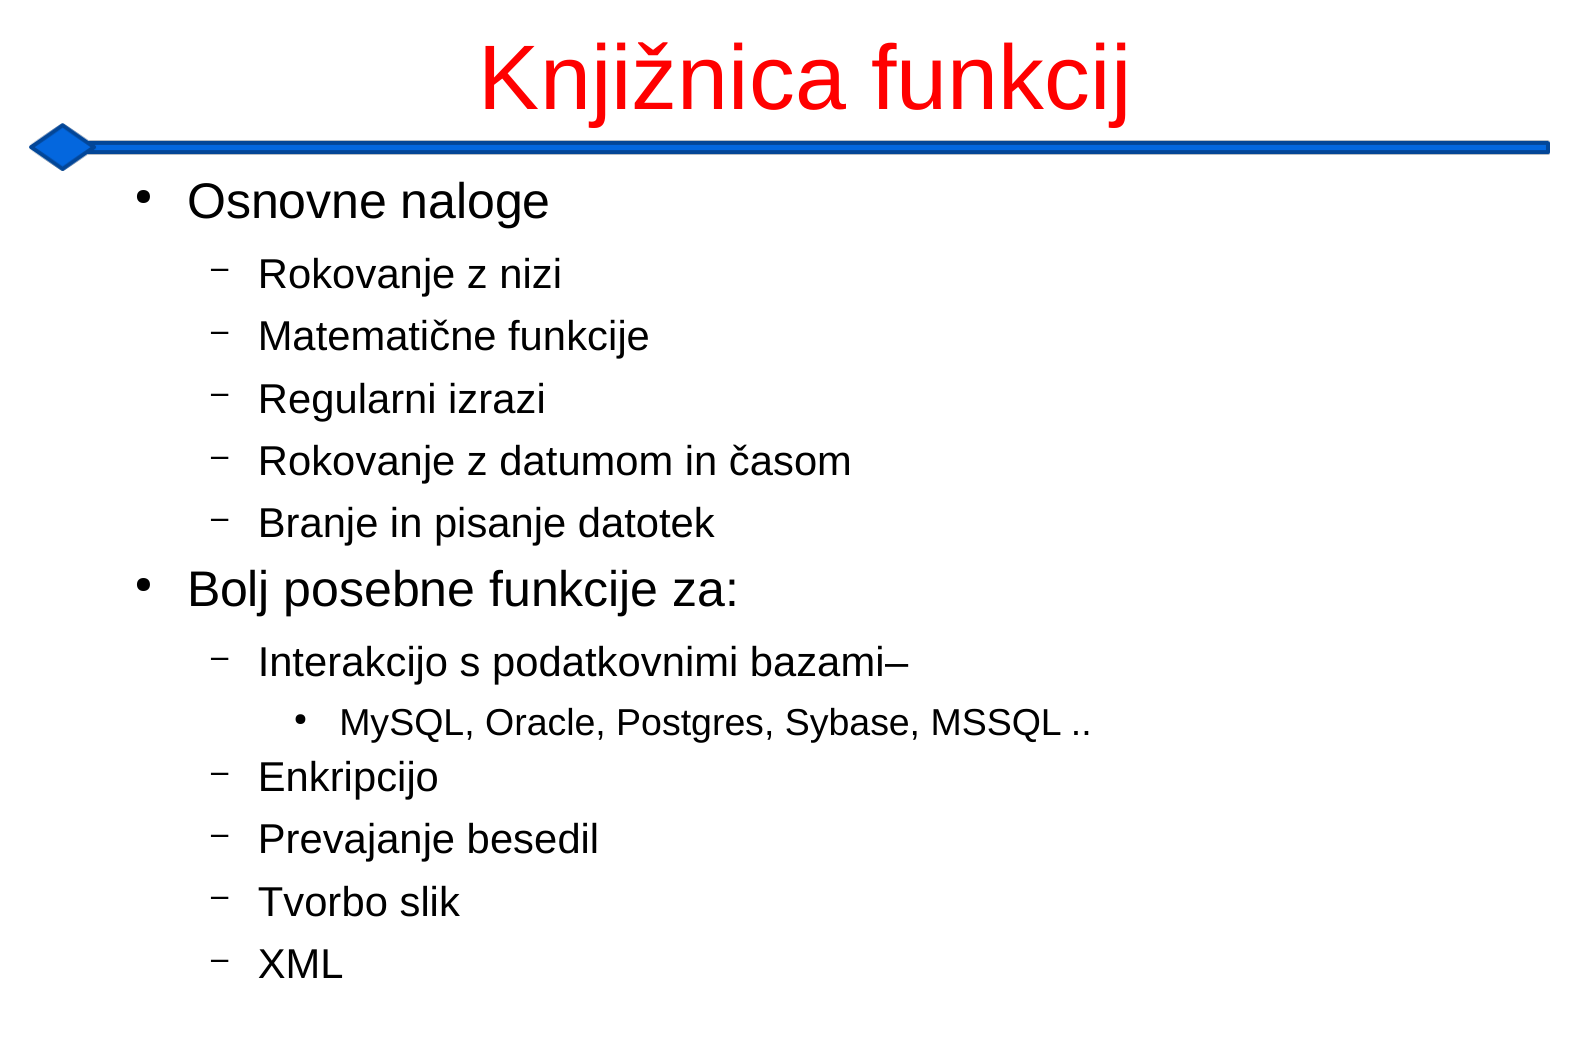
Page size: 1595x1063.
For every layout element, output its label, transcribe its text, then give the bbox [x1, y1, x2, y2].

list Osnovne naloge Rokovanje z nizi Matematične funkcije Regularni izrazi Rokovanje z datumom in časom Branje in pisanje datotek Bolj posebne funkcije za: Interakcijo s podatkovnimi bazami– MySQL, Oracle, Postgres, Sybase, MSSQL .. Enkripcijo Prevajanje besedil Tvorbo slik XML [117, 179, 1534, 1049]
title Knjižnica funkcij [176, 0, 1436, 157]
picture [28, 122, 1551, 172]
